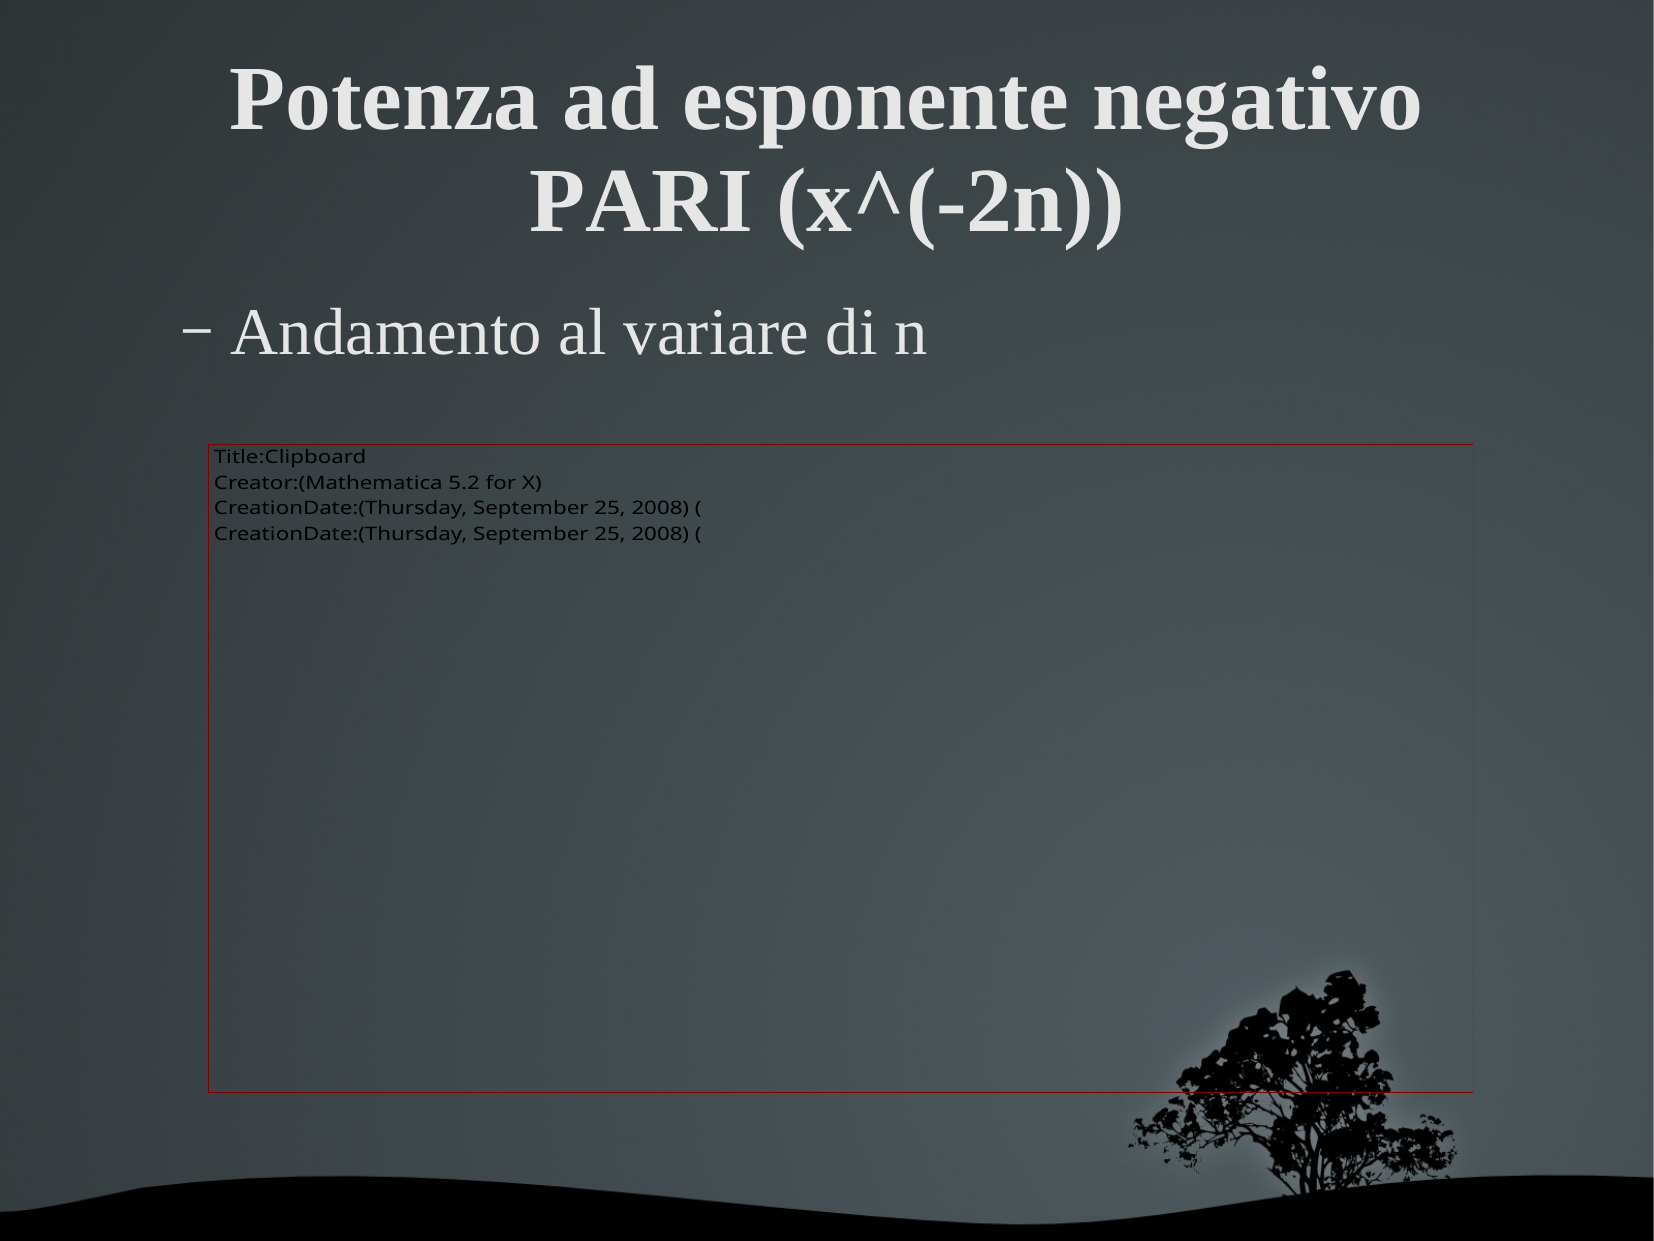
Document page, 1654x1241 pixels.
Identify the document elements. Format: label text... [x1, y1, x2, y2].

title Potenza ad esponente negativo PARI (x^(-2n)) [121, 30, 1534, 270]
text_box Andamento al variare di n [88, 295, 1388, 414]
picture [0, 0, 1654, 1241]
